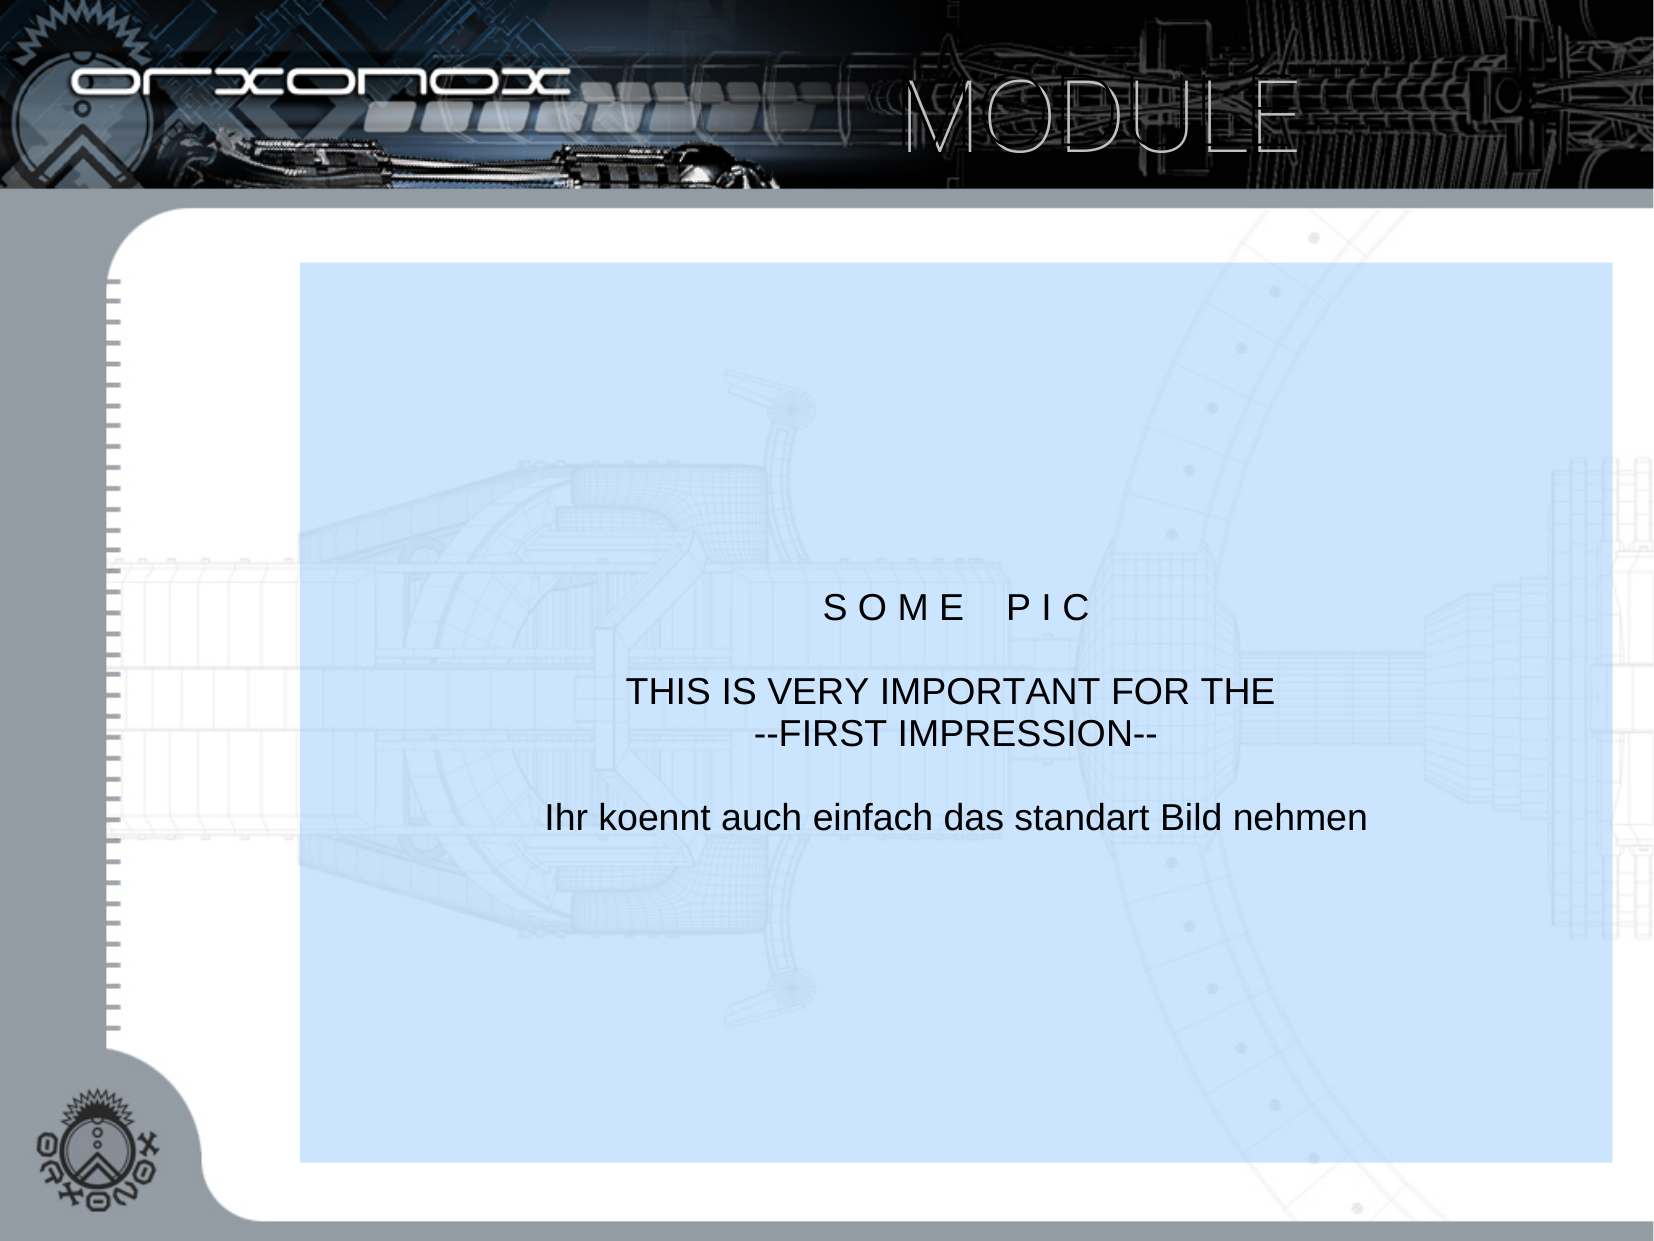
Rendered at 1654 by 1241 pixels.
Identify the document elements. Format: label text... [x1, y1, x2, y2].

picture [0, 0, 1654, 1241]
text_box S O M E P I C THIS IS VERY IMPORTANT FOR THE --FIRST IMPRESSION-- Ihr koennt auch einfach das standart Bild nehmen [300, 262, 1613, 1163]
text_box MODULE [842, 32, 1483, 156]
